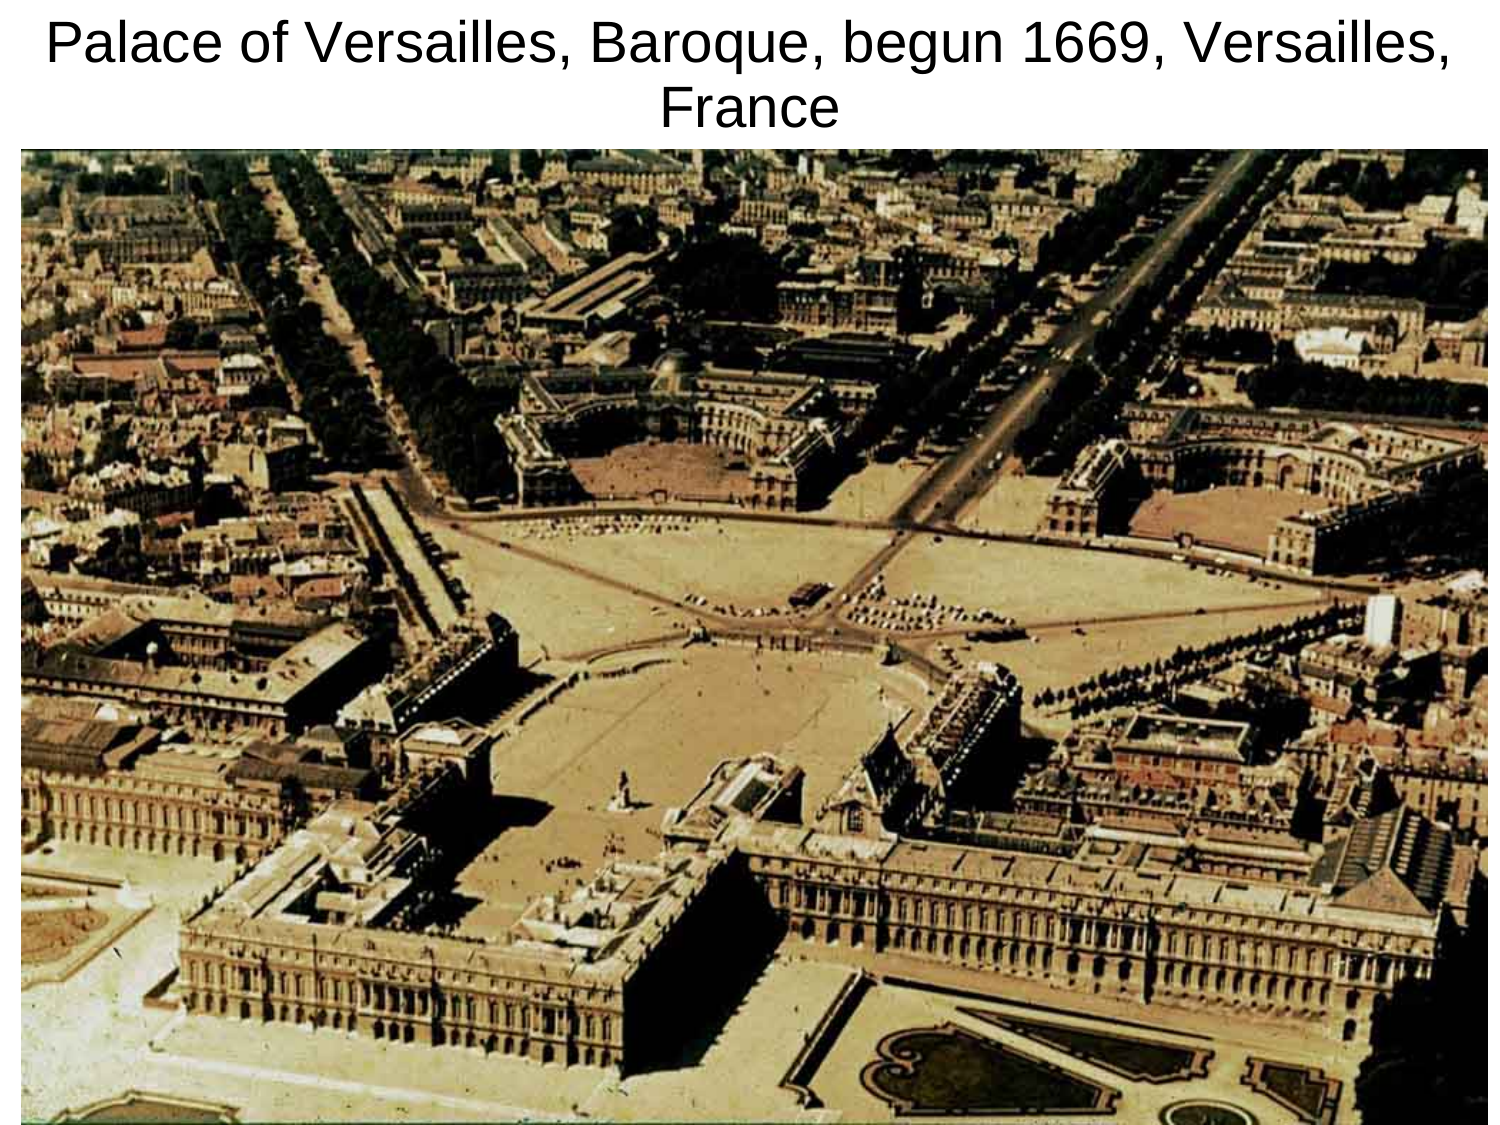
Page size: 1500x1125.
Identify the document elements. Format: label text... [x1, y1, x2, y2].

title Palace of Versailles, Baroque, begun 1669, Versailles, France [0, 0, 1500, 153]
picture [21, 149, 1488, 1125]
